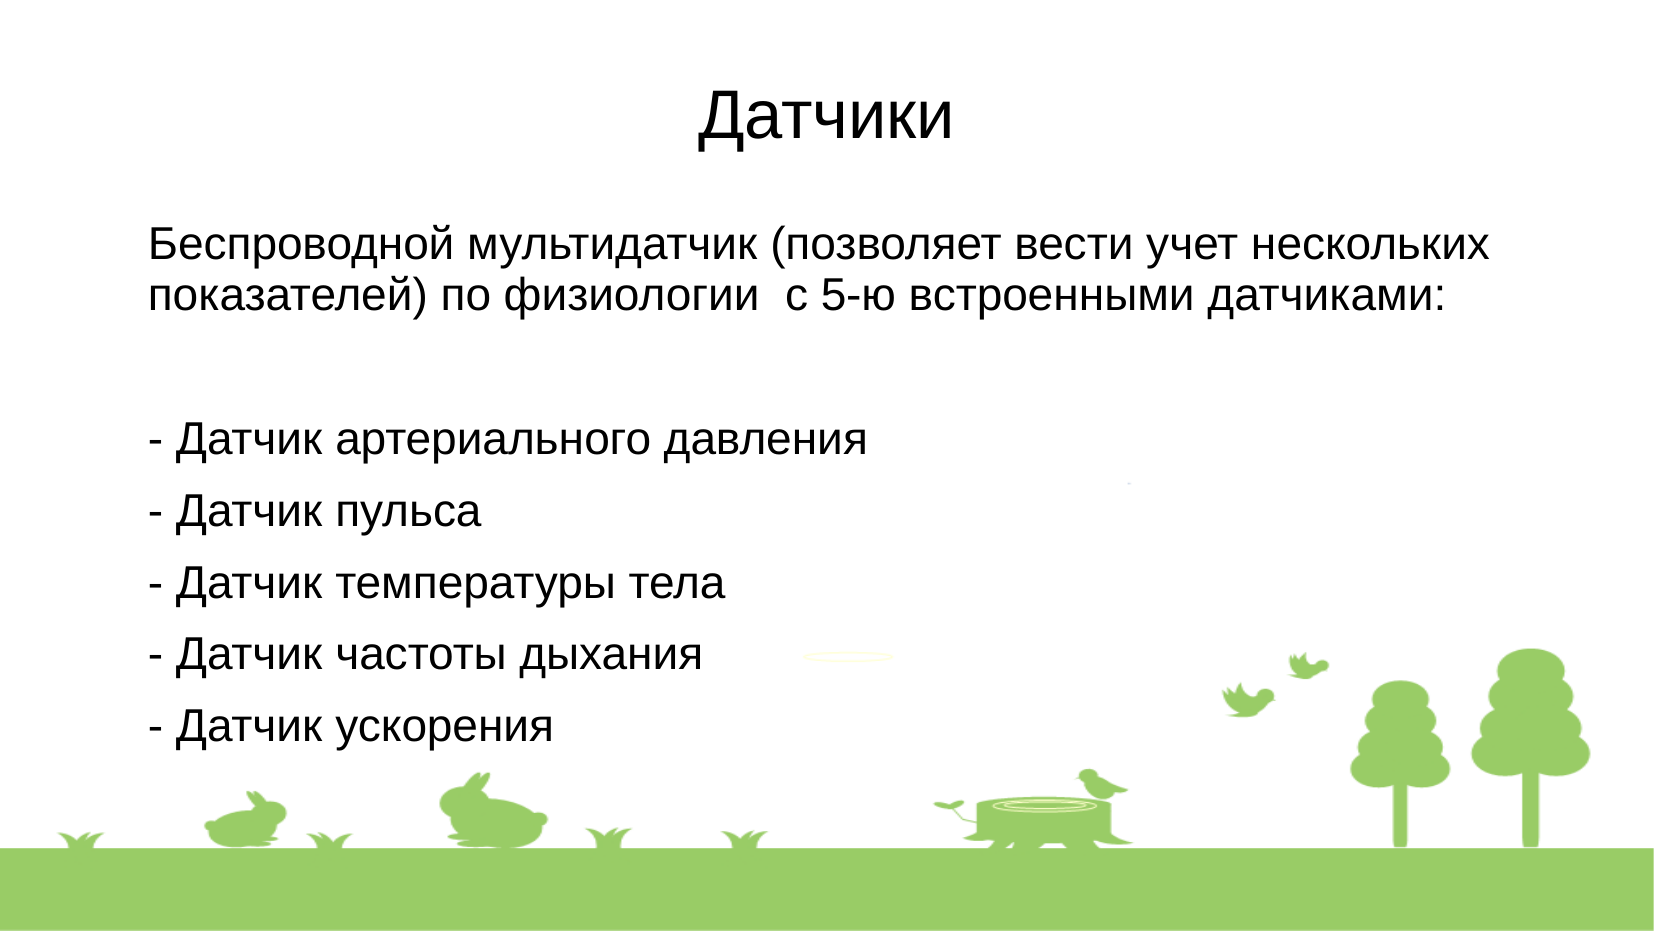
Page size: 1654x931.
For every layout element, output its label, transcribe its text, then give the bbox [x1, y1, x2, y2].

title Датчики [82, 37, 1571, 193]
list Беспроводной мультидатчик (позволяет вести учет нескольких показателей) по физиологии с 5-ю встроенными датчиками: - Датчик артериального давления - Датчик пульса - Датчик температуры тела - Датчик частоты дыхания - Датчик ускорения [82, 217, 1571, 758]
picture [0, 0, 1654, 931]
